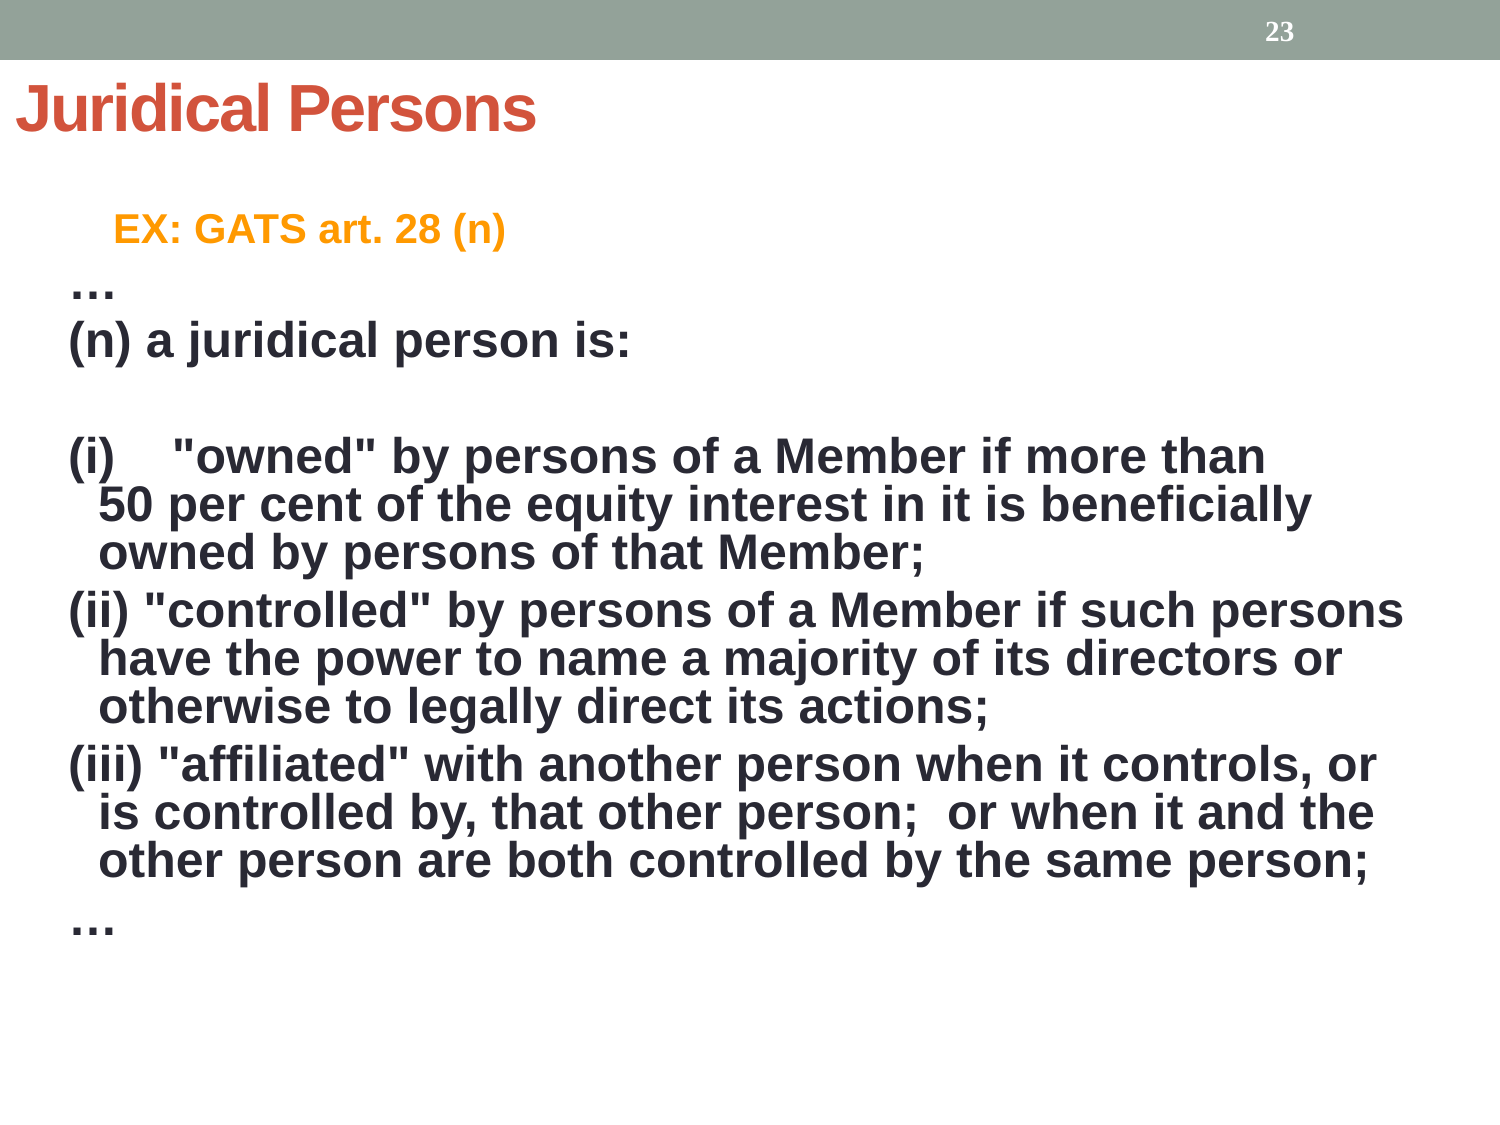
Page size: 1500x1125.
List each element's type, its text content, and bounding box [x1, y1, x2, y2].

slide_number <編號> [1250, 3, 1425, 42]
title Juridical Persons [0, 42, 1500, 168]
list EX: GATS art. 28 (n) … (n) a juridical person is: (i) "owned" by persons of a Member if more than 50 per cent of the equity interest in it is beneficially owned by persons of that Member; (ii) "controlled" by persons of a Member if such persons have the power to name a majority of its directors or otherwise to legally direct its actions; (iii) "affiliated" with another person when it controls, or is controlled by, that other person; or when it and the other person are both controlled by the same person; … [53, 168, 1436, 1012]
